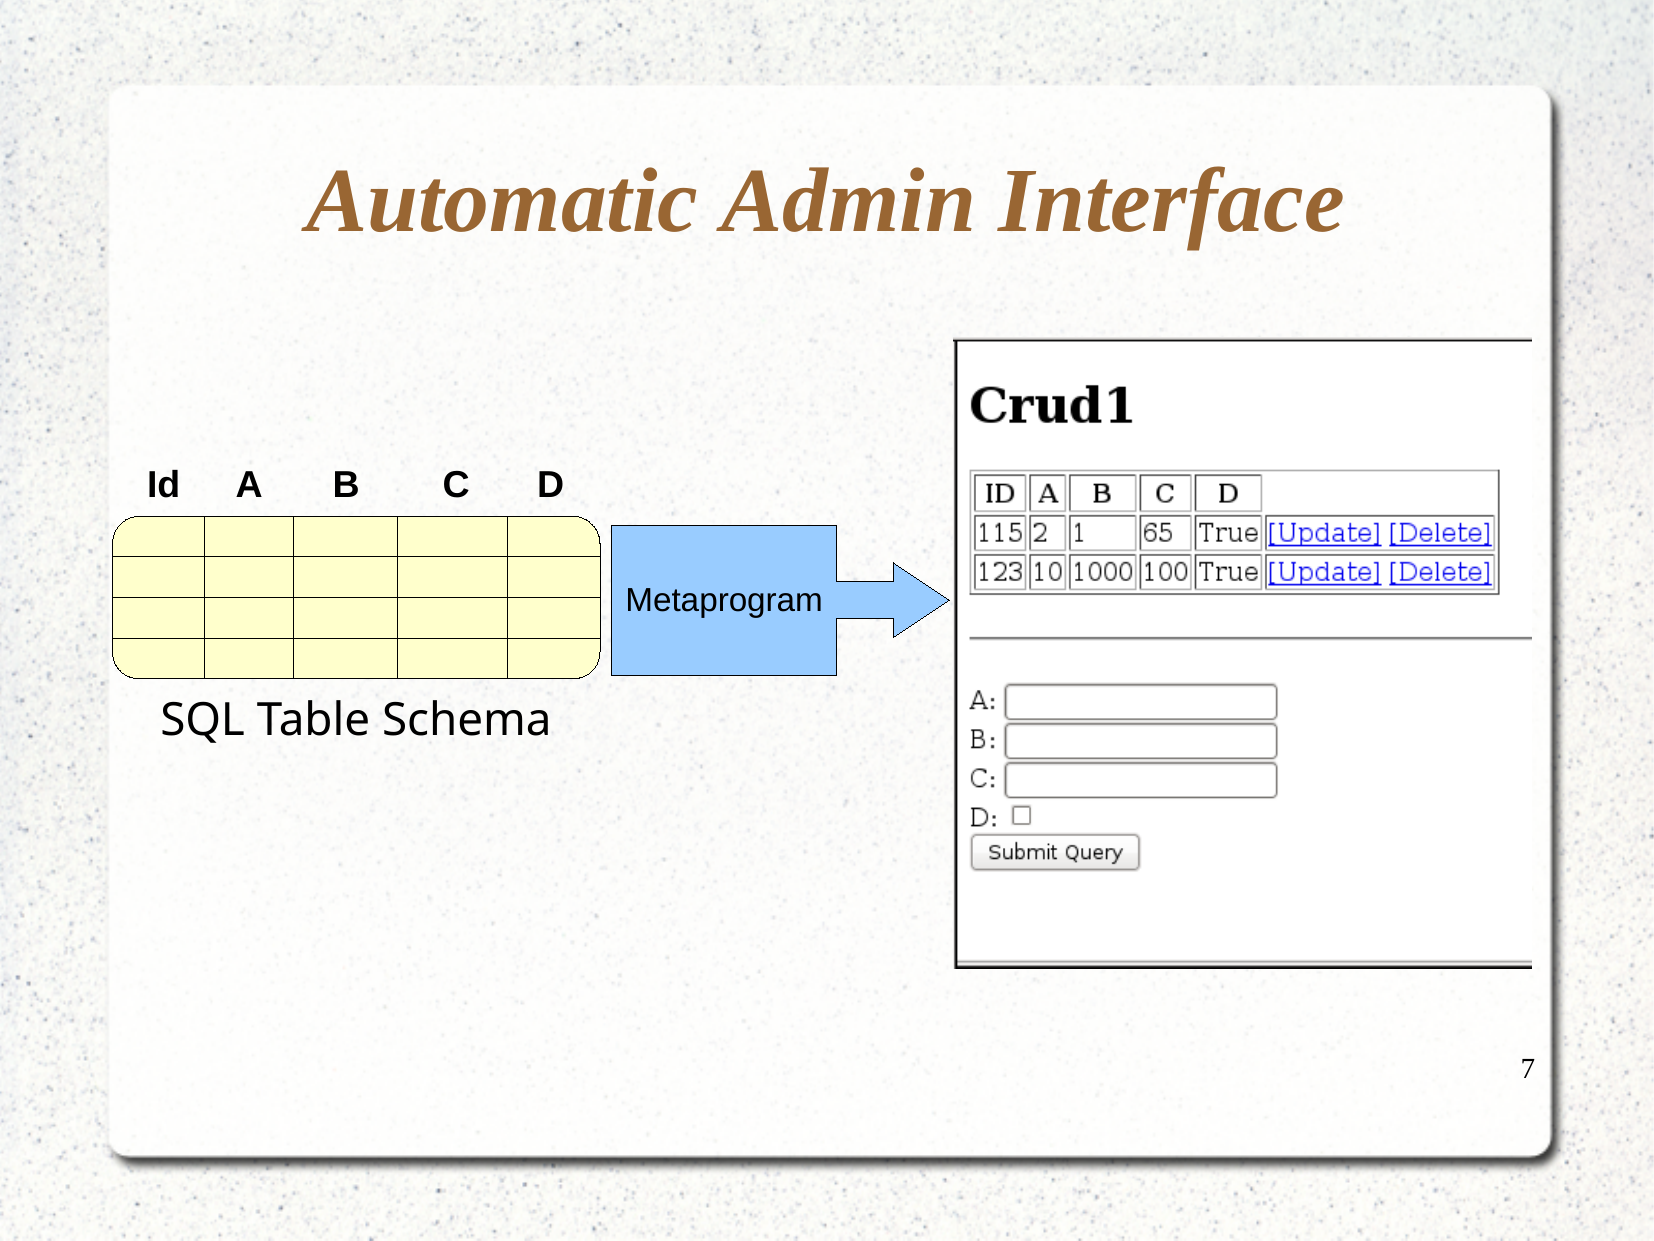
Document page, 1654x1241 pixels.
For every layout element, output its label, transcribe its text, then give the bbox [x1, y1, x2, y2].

text_box [205, 557, 293, 597]
text_box [112, 639, 204, 678]
text_box [398, 639, 507, 678]
text_box [205, 639, 293, 678]
text_box [112, 517, 204, 556]
text_box Id [132, 455, 208, 520]
text_box [205, 598, 293, 638]
text_box C [427, 455, 485, 520]
text_box [398, 516, 507, 556]
text_box B [318, 455, 364, 520]
text_box [294, 598, 397, 638]
text_box D [522, 455, 580, 520]
text_box Metaprogram [611, 525, 950, 676]
text_box [294, 557, 397, 597]
picture [0, 0, 1654, 1241]
text_box [508, 516, 601, 556]
text_box [508, 598, 601, 638]
text_box [112, 598, 204, 638]
text_box [508, 639, 601, 678]
text_box [112, 557, 204, 597]
text_box [508, 557, 601, 597]
text_box [294, 516, 397, 556]
text_box [398, 557, 507, 597]
text_box SQL Table Schema [112, 678, 601, 751]
title Automatic Admin Interface [118, 104, 1536, 297]
text_box [294, 639, 397, 678]
text_box [205, 516, 293, 556]
text_box A [220, 455, 278, 520]
text_box [398, 598, 507, 638]
